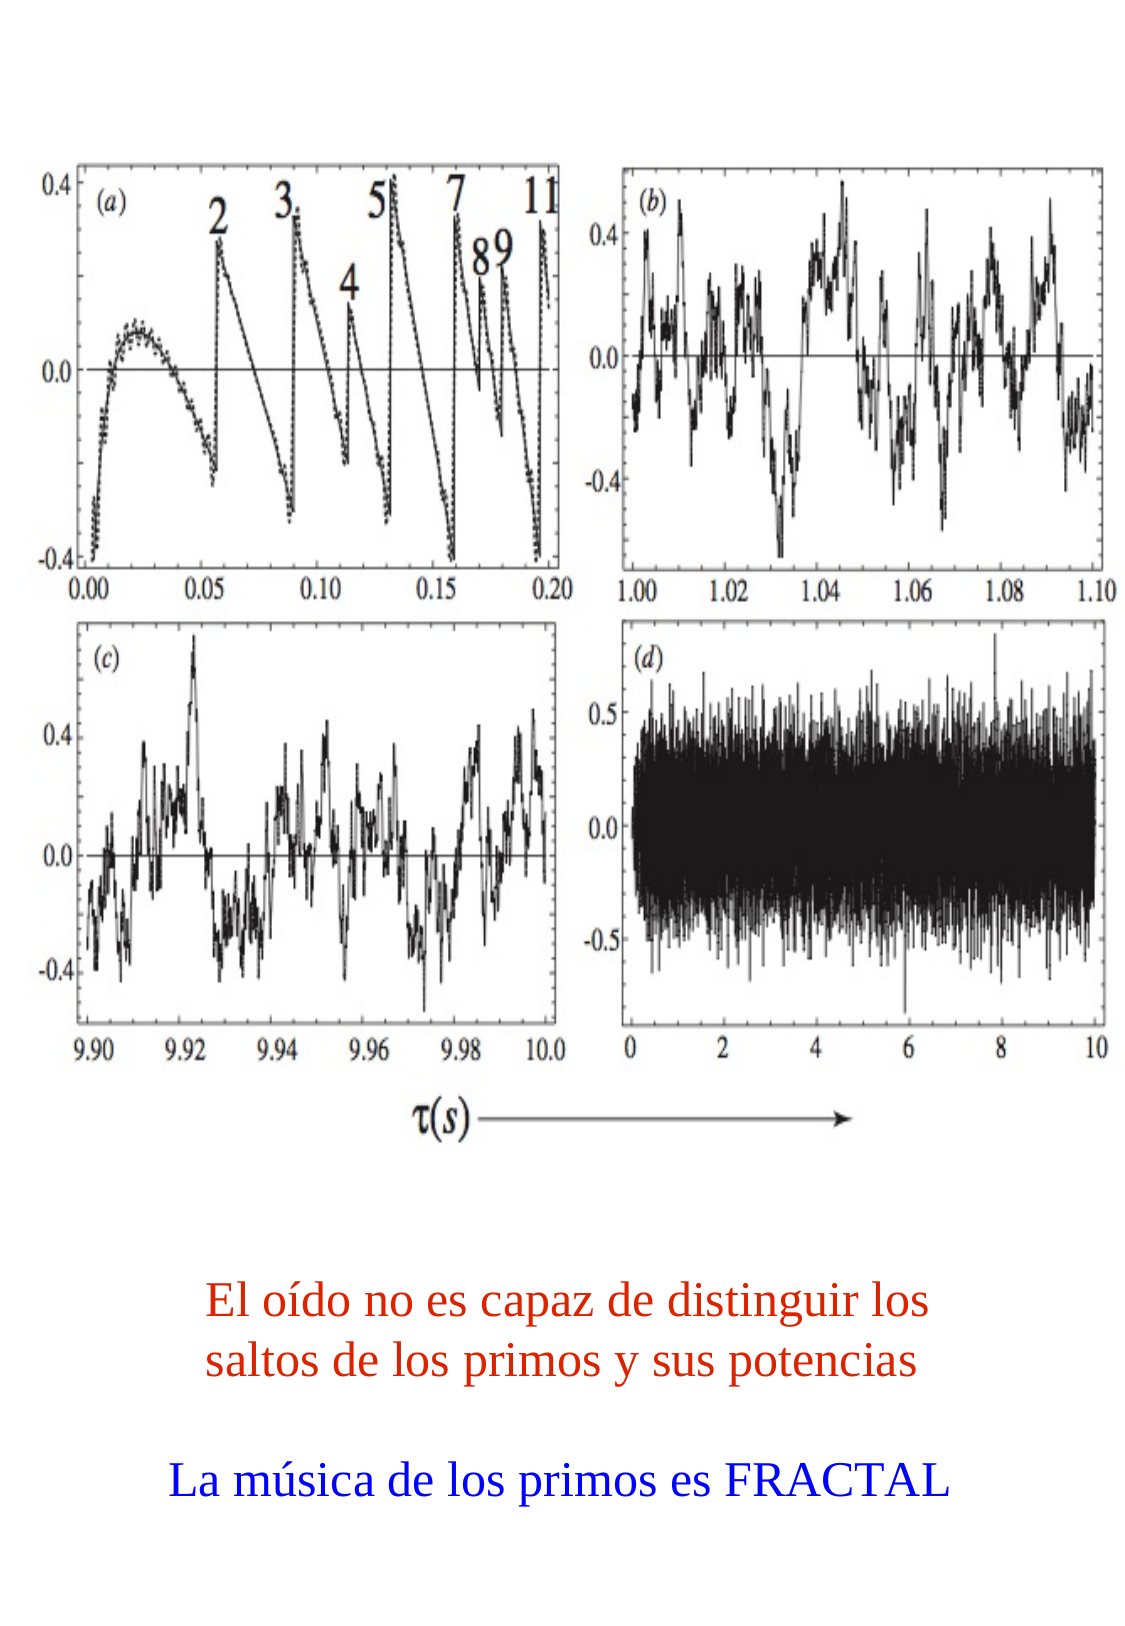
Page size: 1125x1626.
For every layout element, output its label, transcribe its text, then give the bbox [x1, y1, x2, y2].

picture [1, 159, 1125, 1152]
text_box El oído no es capaz de distinguir los saltos de los primos y sus potencias La música de los primos es FRACTAL [153, 1258, 1004, 1514]
